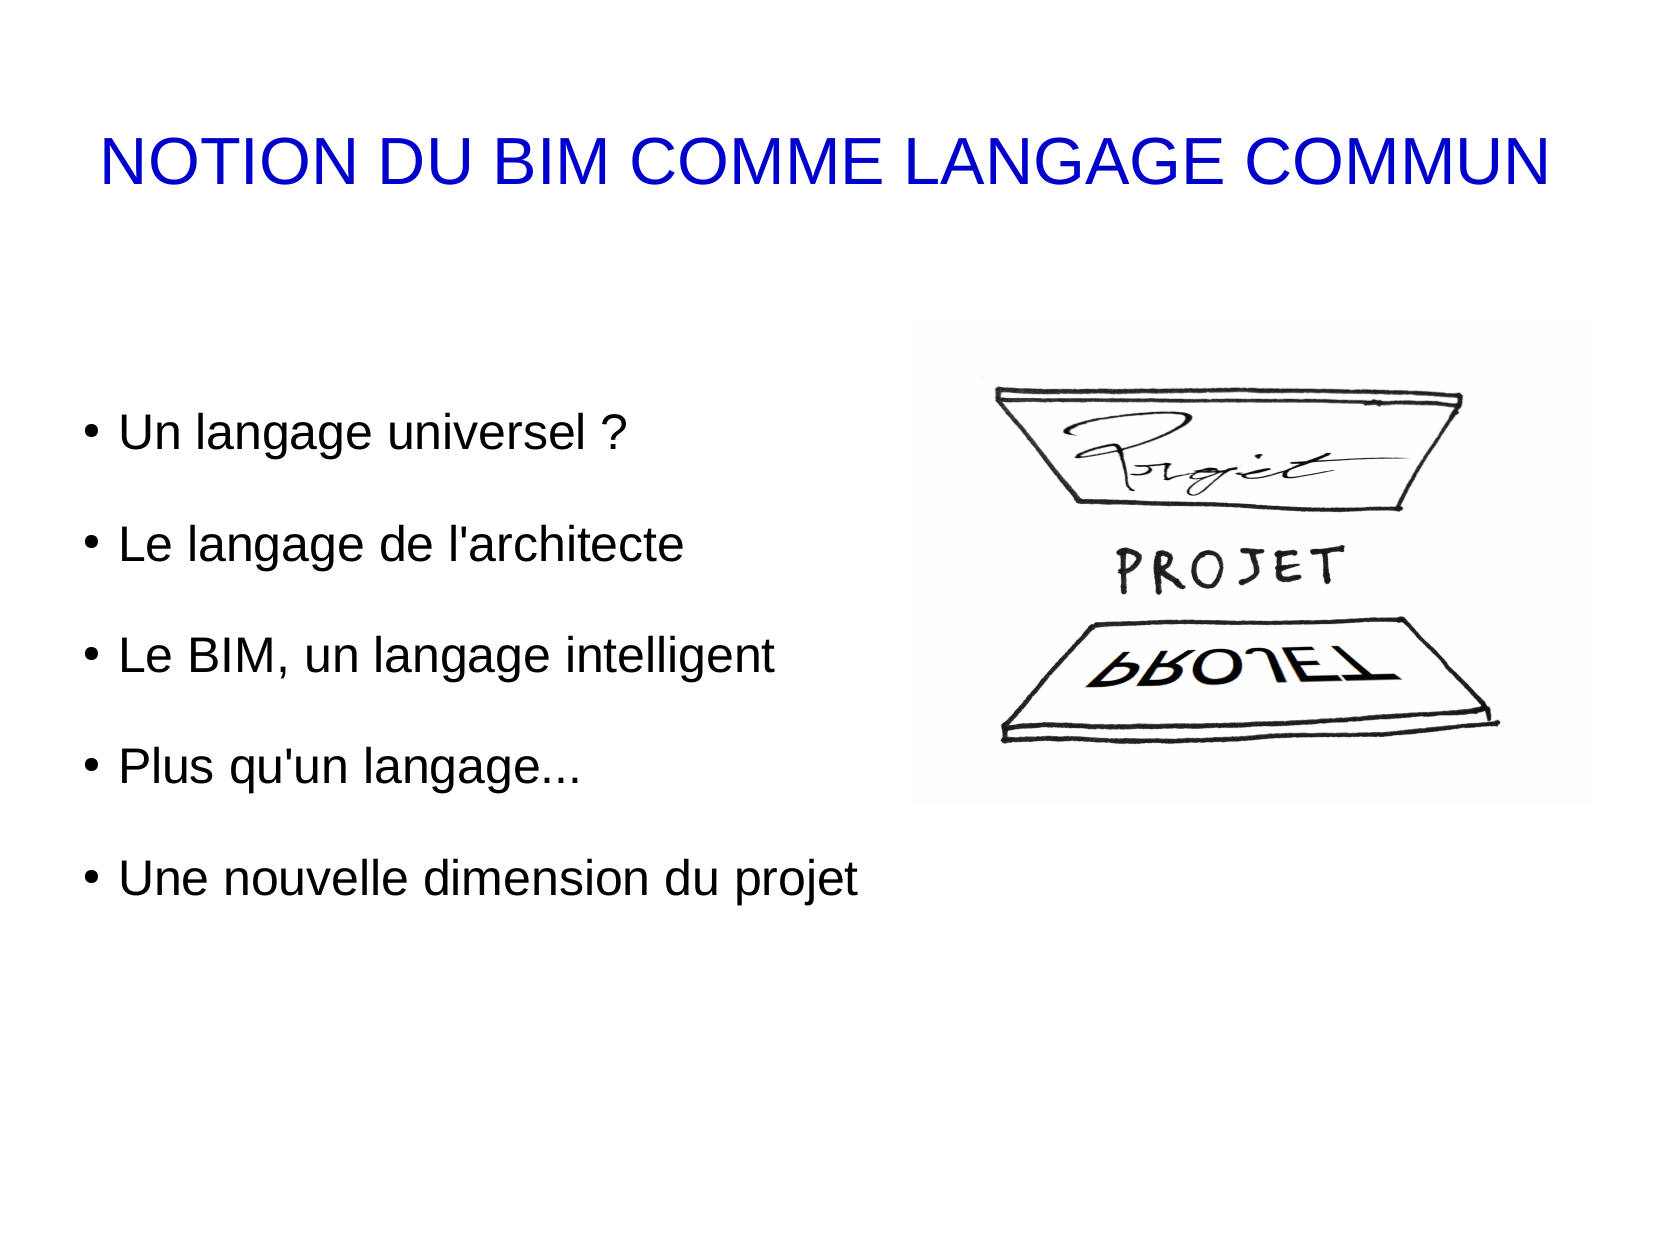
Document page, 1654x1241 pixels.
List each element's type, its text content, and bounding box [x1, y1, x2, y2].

subtitle NOTION DU BIM COMME LANGAGE COMMUN Un langage universel ? Le langage de l'architecte Le BIM, un langage intelligent Plus qu'un langage... Une nouvelle dimension du projet [82, 49, 1571, 1206]
picture [909, 318, 1595, 804]
